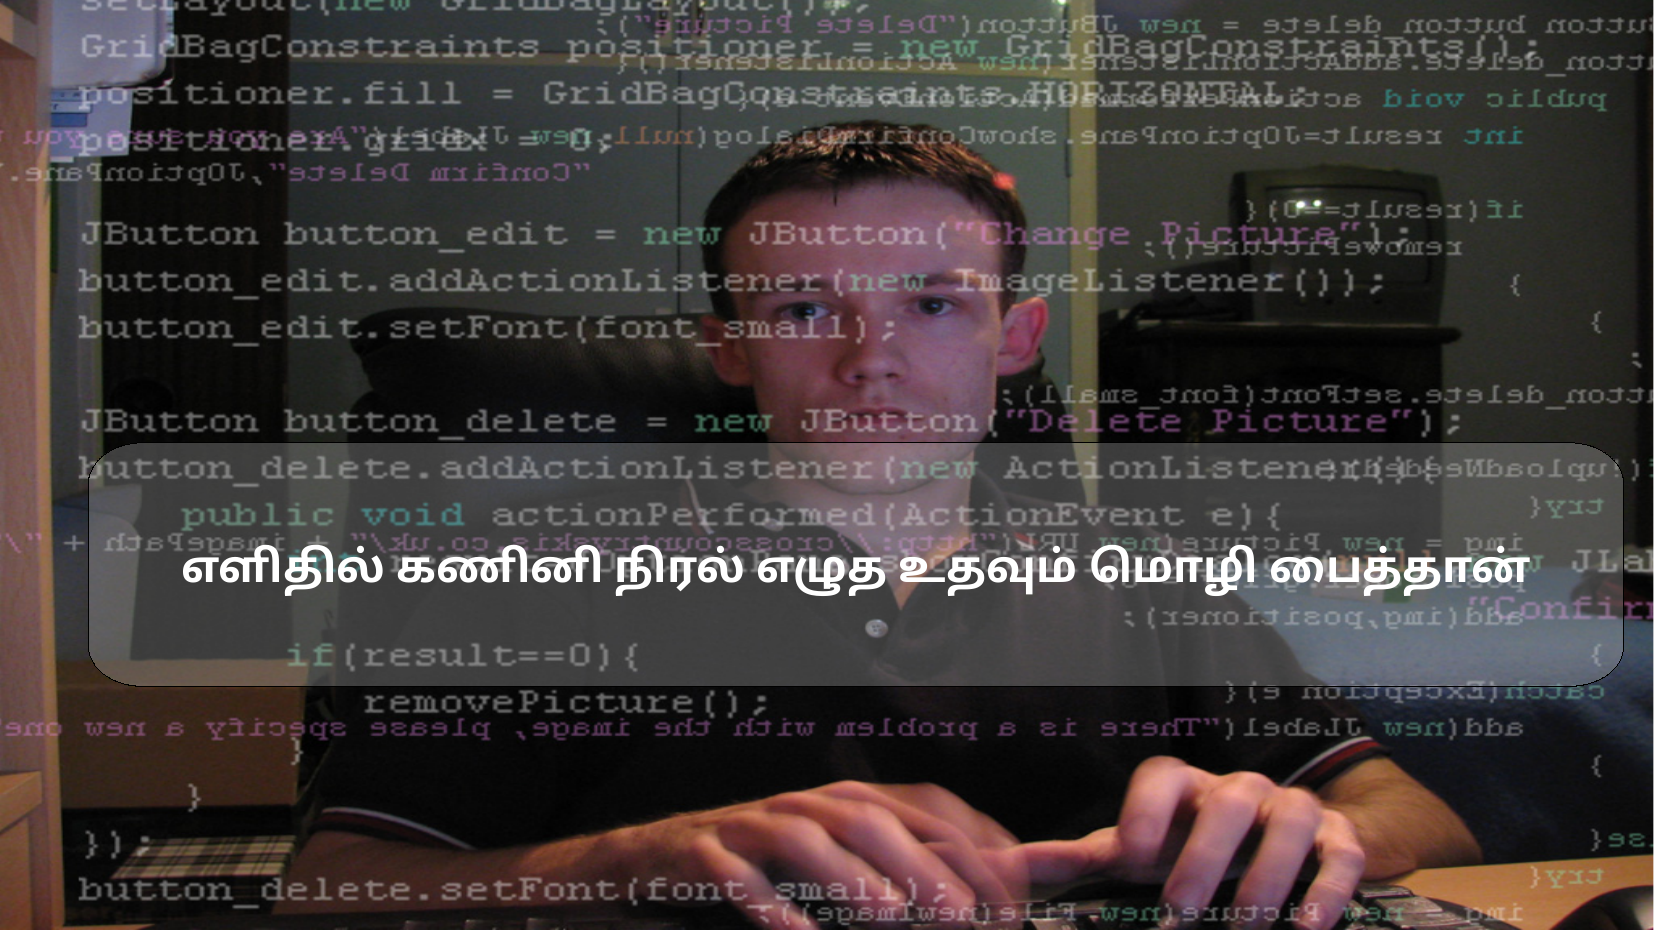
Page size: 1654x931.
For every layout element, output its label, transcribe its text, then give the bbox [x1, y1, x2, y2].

picture [0, 0, 1654, 931]
text_box எளிதில் கணினி நிரல் எழுத உதவும் மொழி பைத்தான் [88, 442, 1624, 687]
